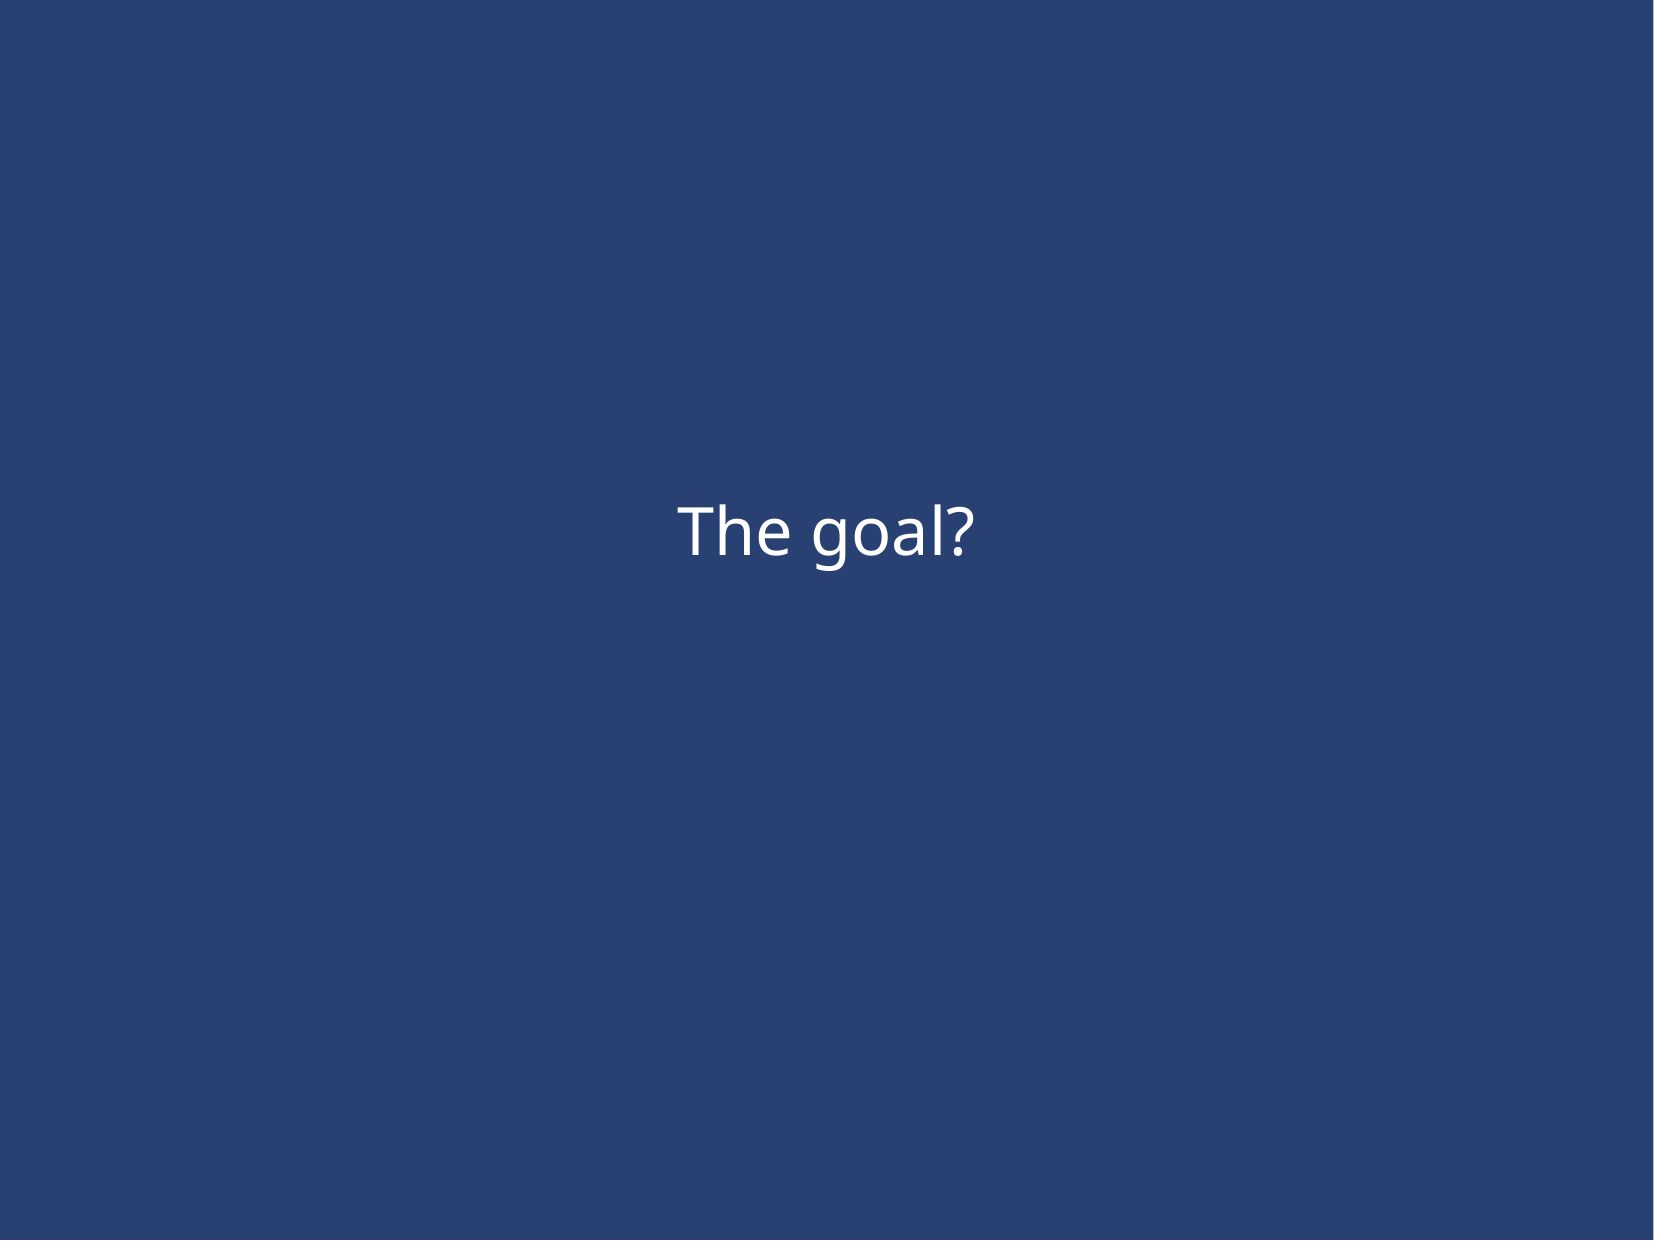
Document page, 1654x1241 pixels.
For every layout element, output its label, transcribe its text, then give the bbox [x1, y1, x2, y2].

subtitle The goal? [82, 49, 1571, 1109]
